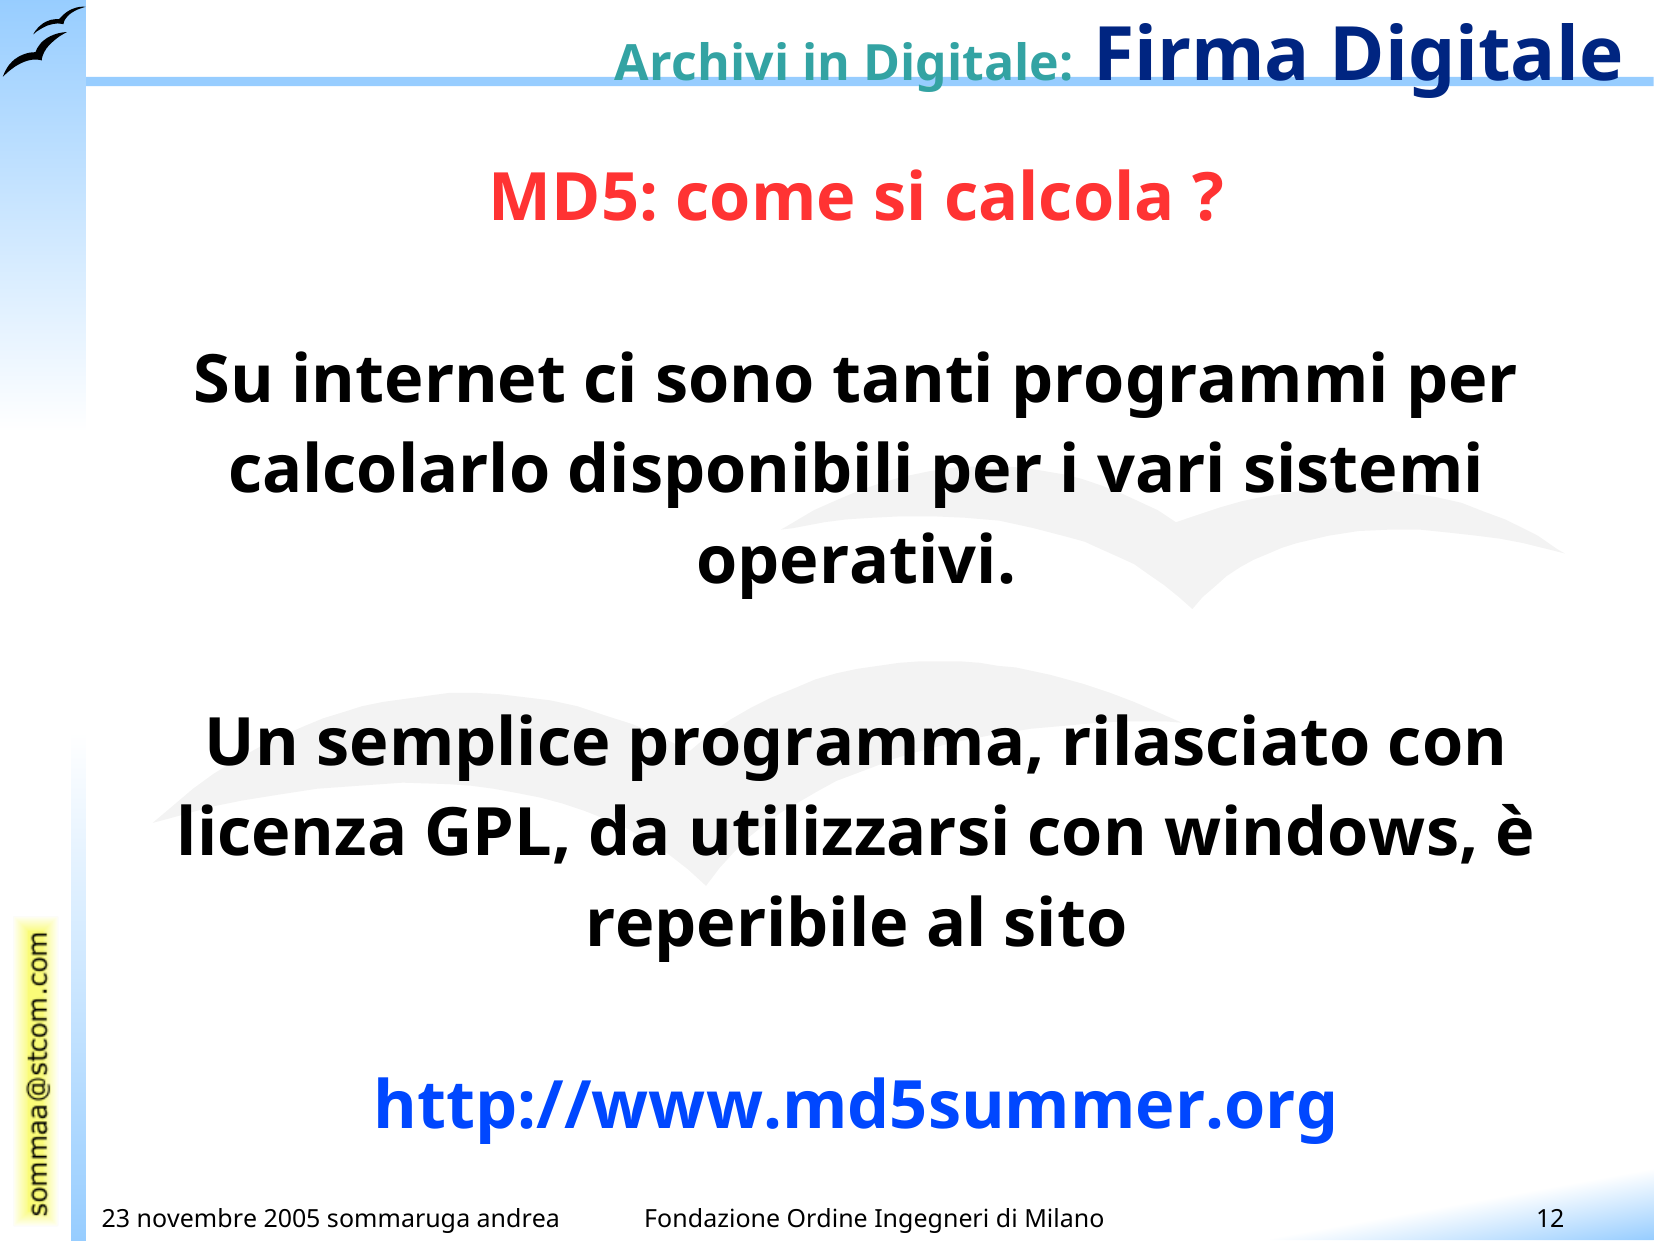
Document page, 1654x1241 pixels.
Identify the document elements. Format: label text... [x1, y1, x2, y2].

picture [12, 915, 60, 1228]
title Archivi in Digitale: Firma Digitale [85, 0, 1654, 104]
subtitle MD5: come si calcola ? Su internet ci sono tanti programmi per calcolarlo disponibili per i vari sistemi operativi. Un semplice programma, rilasciato con licenza GPL, da utilizzarsi con windows, è reperibile al sito http://www.md5summer.org [85, 134, 1628, 1163]
